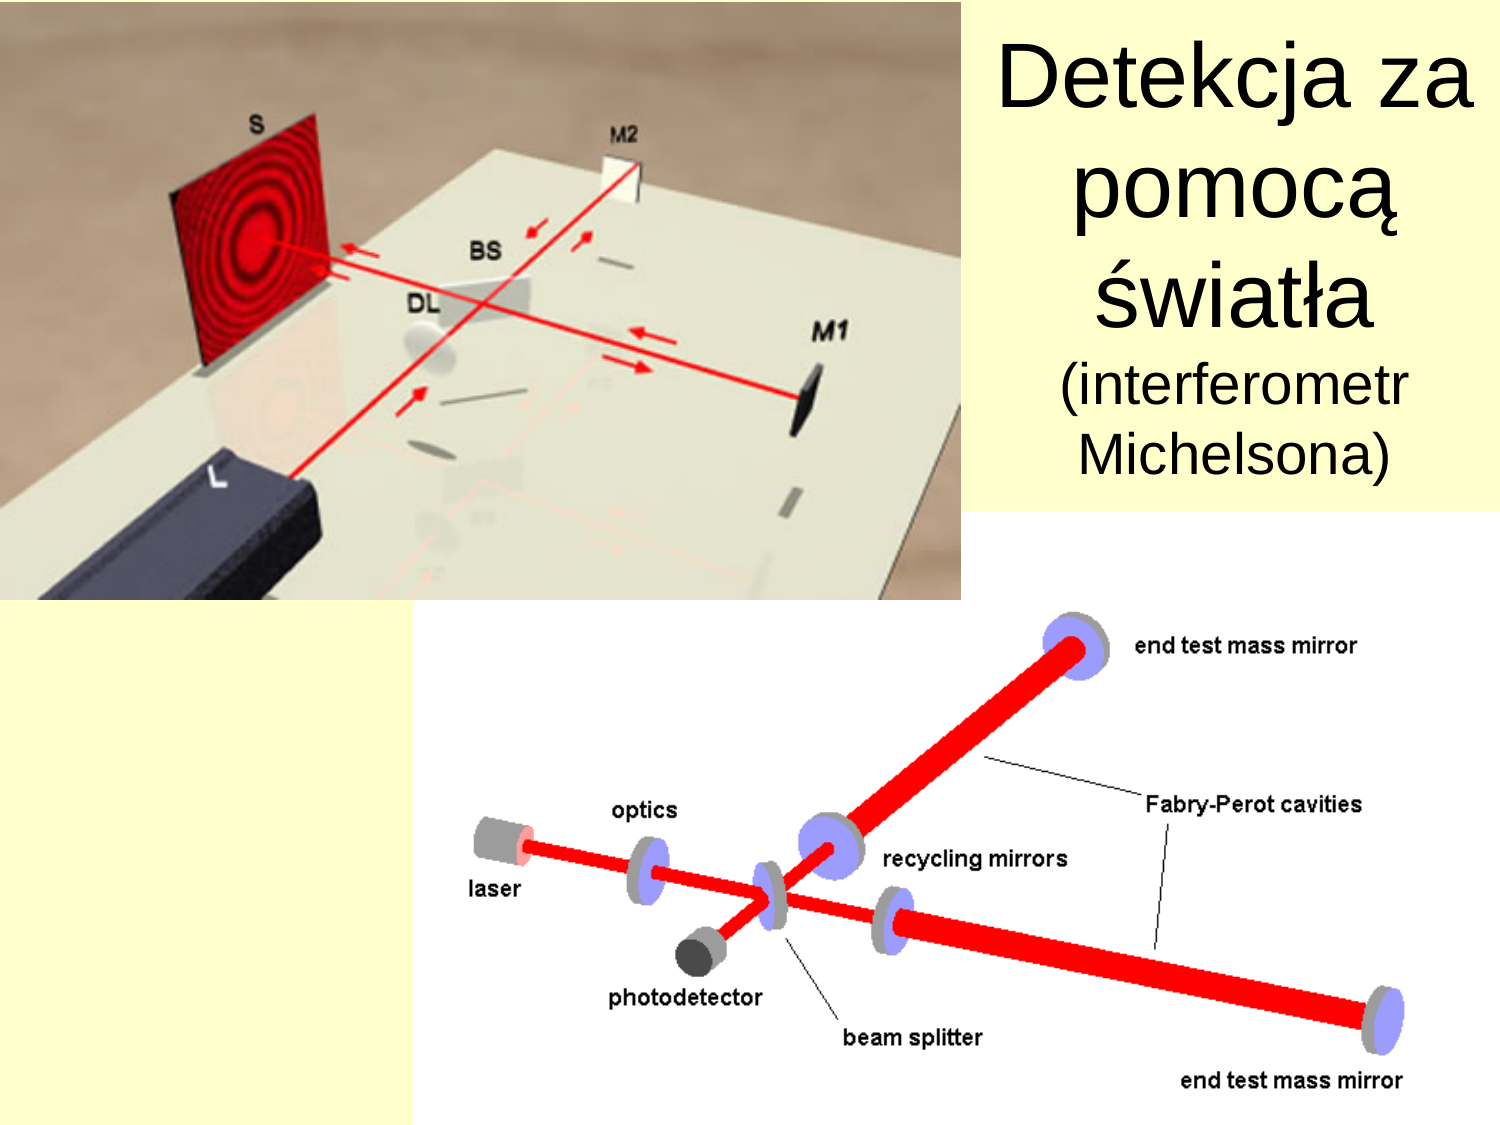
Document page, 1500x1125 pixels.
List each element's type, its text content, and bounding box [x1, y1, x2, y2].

title Detekcja za pomocą światła (interferometr Michelsona) [979, 8, 1490, 494]
picture [0, 2, 1500, 1125]
